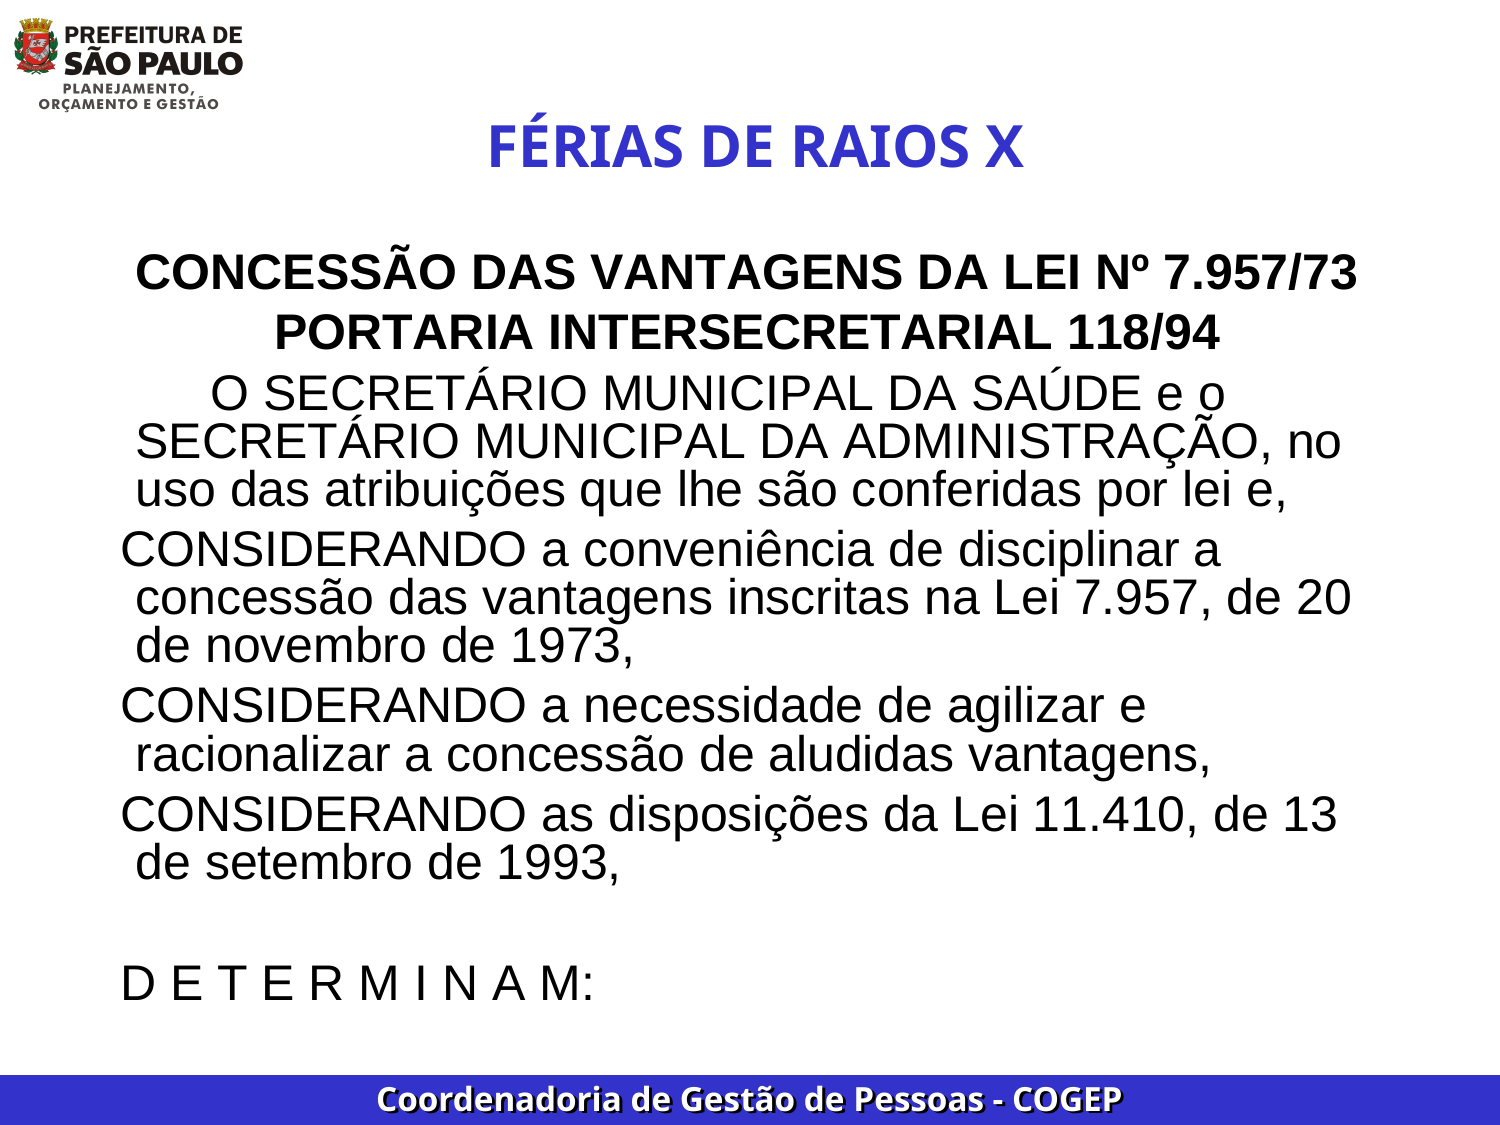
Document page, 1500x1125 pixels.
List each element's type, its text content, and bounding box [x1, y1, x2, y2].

subtitle CONCESSÃO DAS VANTAGENS DA LEI Nº 7.957/73 PORTARIA INTERSECRETARIAL 118/94 O SECRETÁRIO MUNICIPAL DA SAÚDE e o SECRETÁRIO MUNICIPAL DA ADMINISTRAÇÃO, no uso das atribuições que lhe são conferidas por lei e, CONSIDERANDO a conveniência de disciplinar a concessão das vantagens inscritas na Lei 7.957, de 20 de novembro de 1973, CONSIDERANDO a necessidade de agilizar e racionalizar a concessão de aludidas vantagens, CONSIDERANDO as disposições da Lei 11.410, de 13 de setembro de 1993, D E T E R M I N A M: [29, 243, 1436, 1014]
title FÉRIAS DE RAIOS X [100, 101, 1412, 187]
